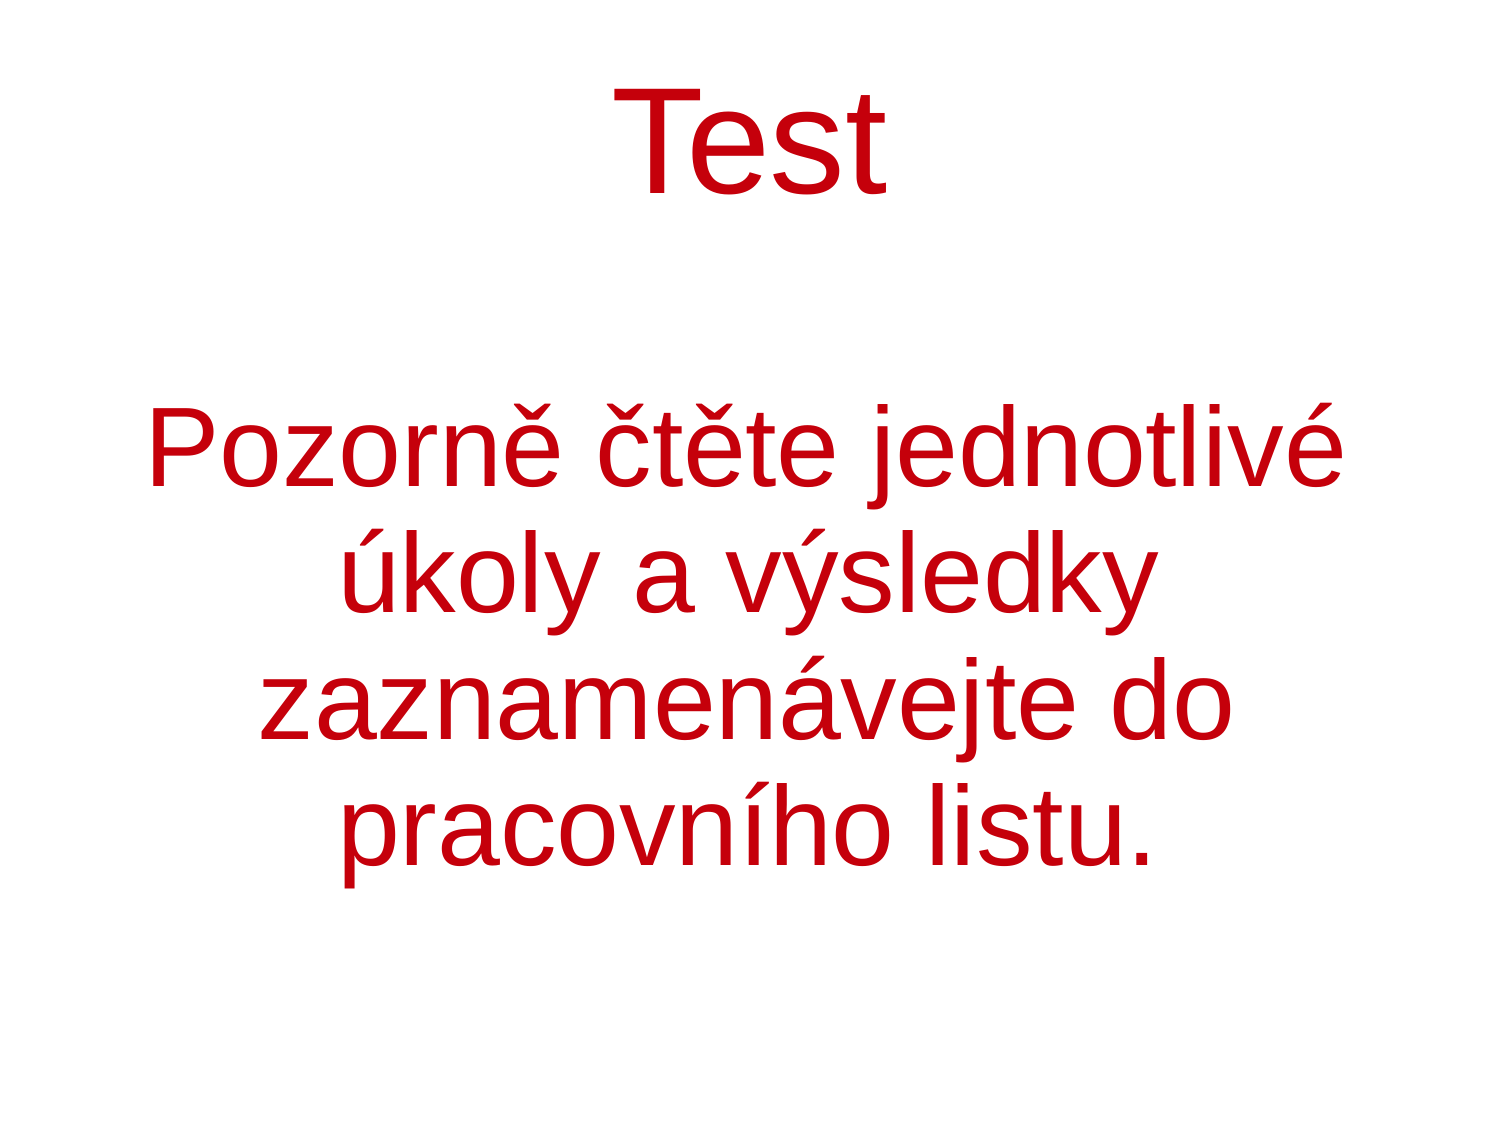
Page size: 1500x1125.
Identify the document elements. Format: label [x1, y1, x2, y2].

text_box [75, 47, 1426, 1009]
